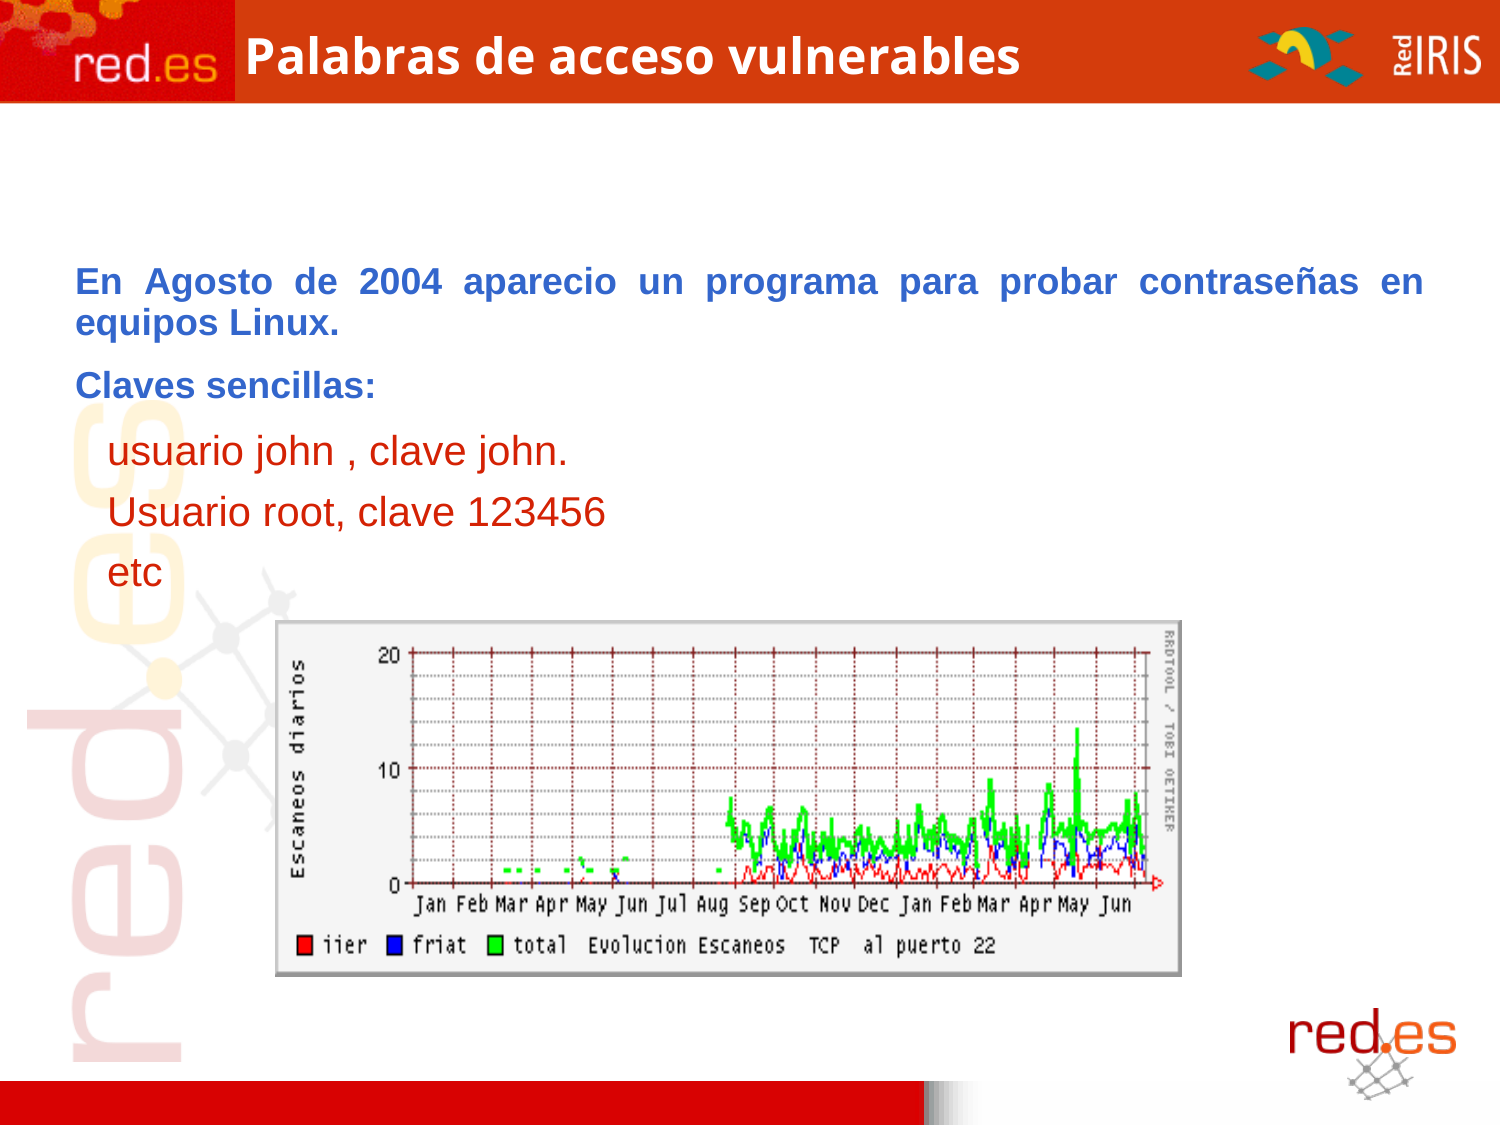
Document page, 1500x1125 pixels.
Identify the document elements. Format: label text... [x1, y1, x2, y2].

picture [1412, 27, 1481, 87]
picture [275, 620, 1182, 977]
picture [0, 1008, 1500, 1125]
picture [27, 400, 345, 1062]
picture [0, 0, 235, 101]
title Palabras de acceso vulnerables [244, 0, 1412, 121]
list En Agosto de 2004 aparecio un programa para probar contraseñas en equipos Linux. Claves sencillas: usuario john , clave john. Usuario root, clave 123456 etc [75, 262, 1426, 1006]
